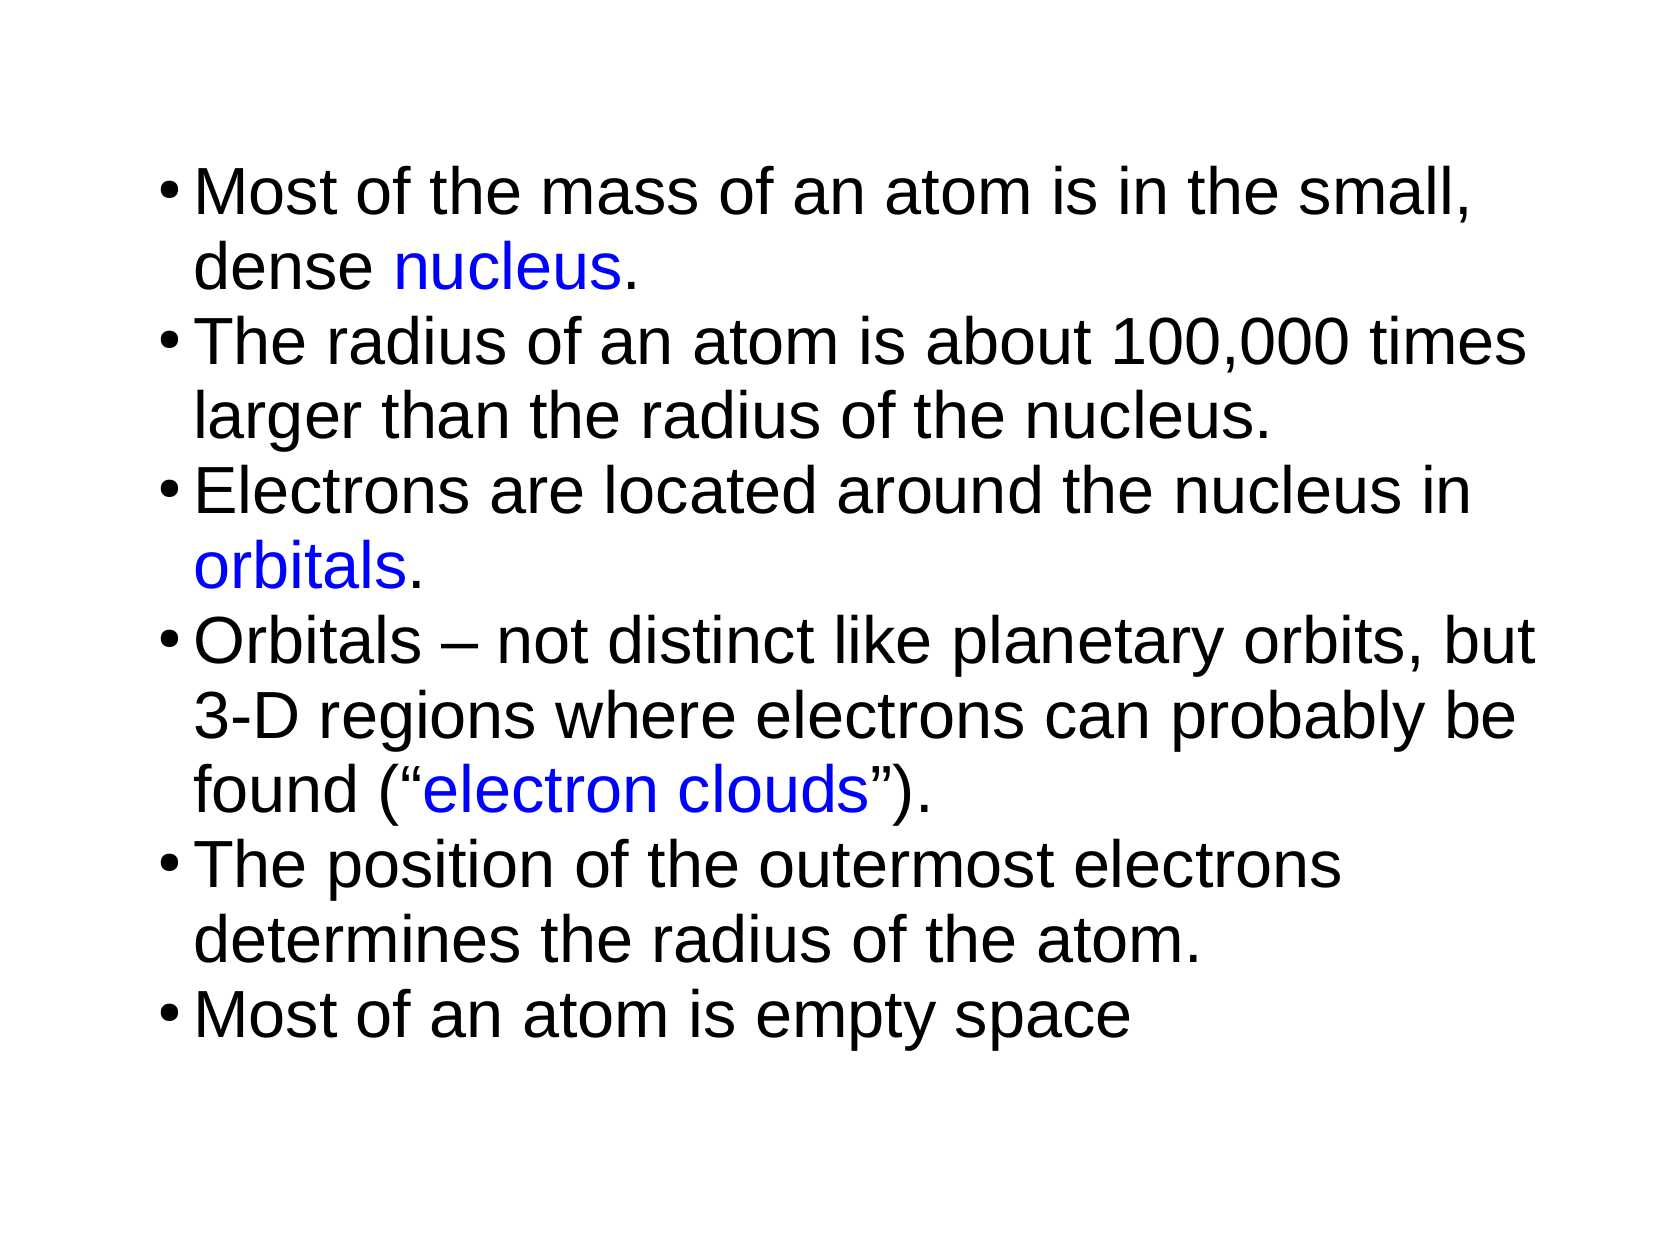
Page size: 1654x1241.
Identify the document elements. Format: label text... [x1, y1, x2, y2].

subtitle Most of the mass of an atom is in the small, dense nucleus. The radius of an atom is about 100,000 times larger than the radius of the nucleus. Electrons are located around the nucleus in orbitals. Orbitals – not distinct like planetary orbits, but 3-D regions where electrons can probably be found (“electron clouds”). The position of the outermost electrons determines the radius of the atom. Most of an atom is empty space [86, 80, 1576, 1126]
